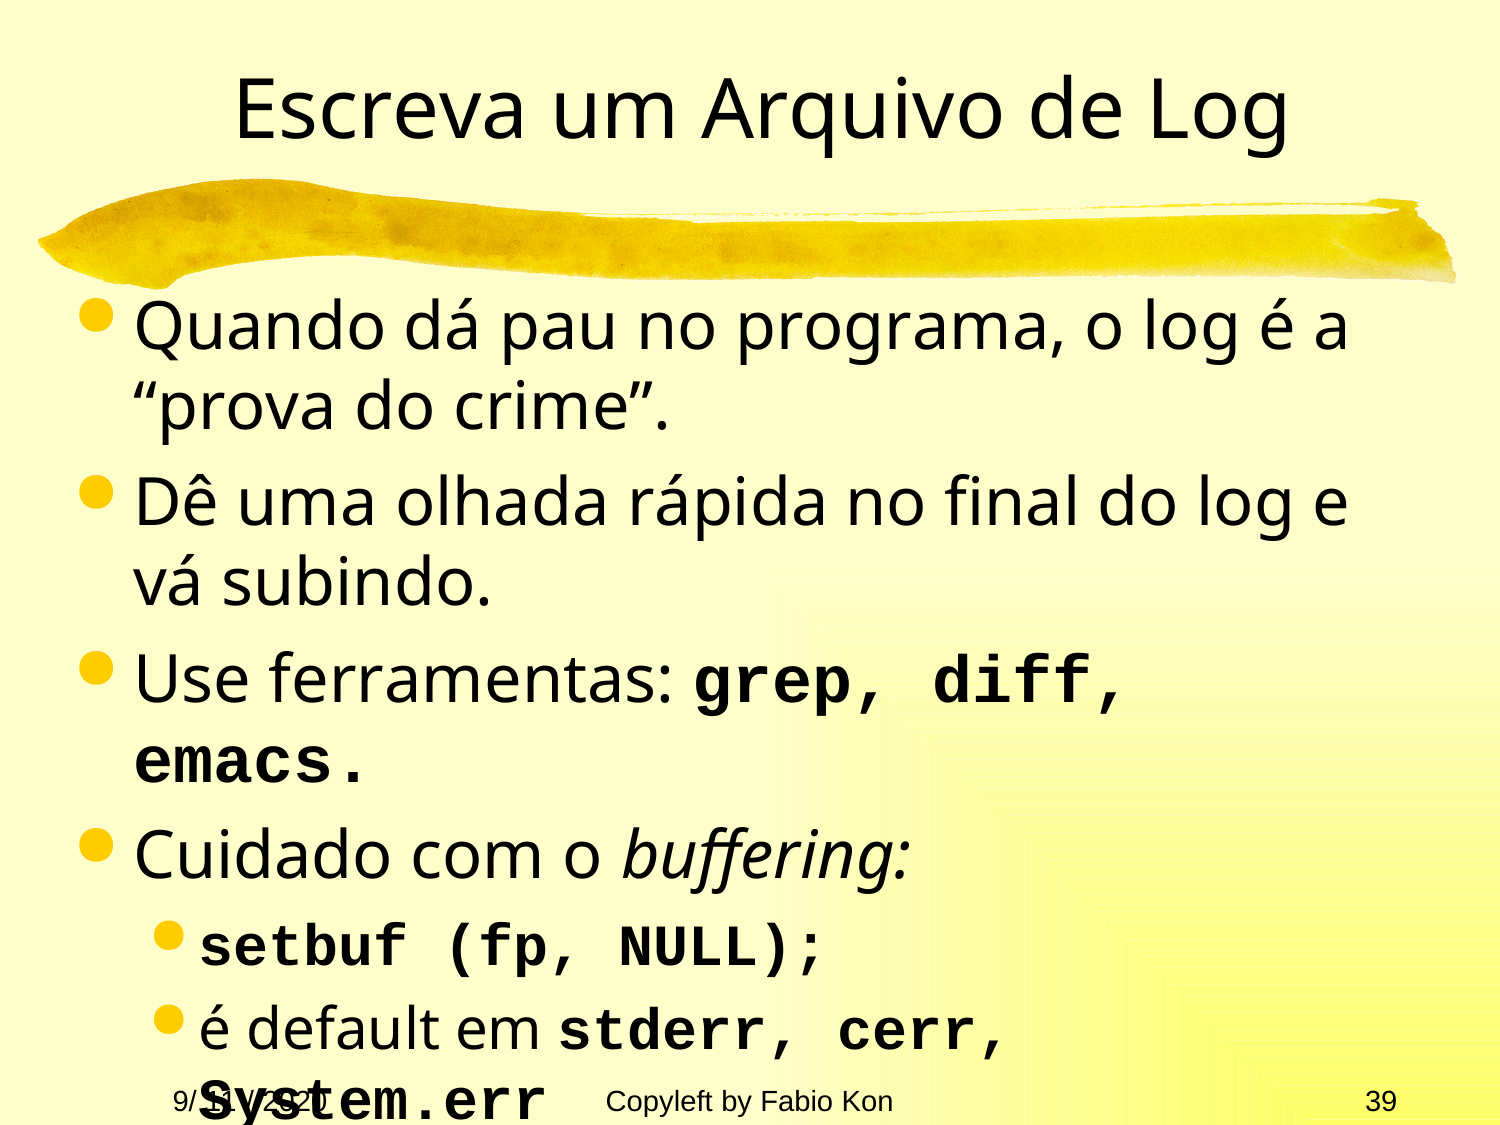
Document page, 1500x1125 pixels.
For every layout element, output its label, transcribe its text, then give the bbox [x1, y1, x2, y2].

list Quando dá pau no programa, o log é a “prova do crime”. Dê uma olhada rápida no final do log e vá subindo. Use ferramentas: grep, diff, emacs. Cuidado com o buffering: setbuf (fp, NULL); é default em stderr, cerr, System.err [62, 274, 1405, 1086]
picture [24, 174, 1463, 297]
title Escreva um Arquivo de Log [125, 12, 1401, 163]
